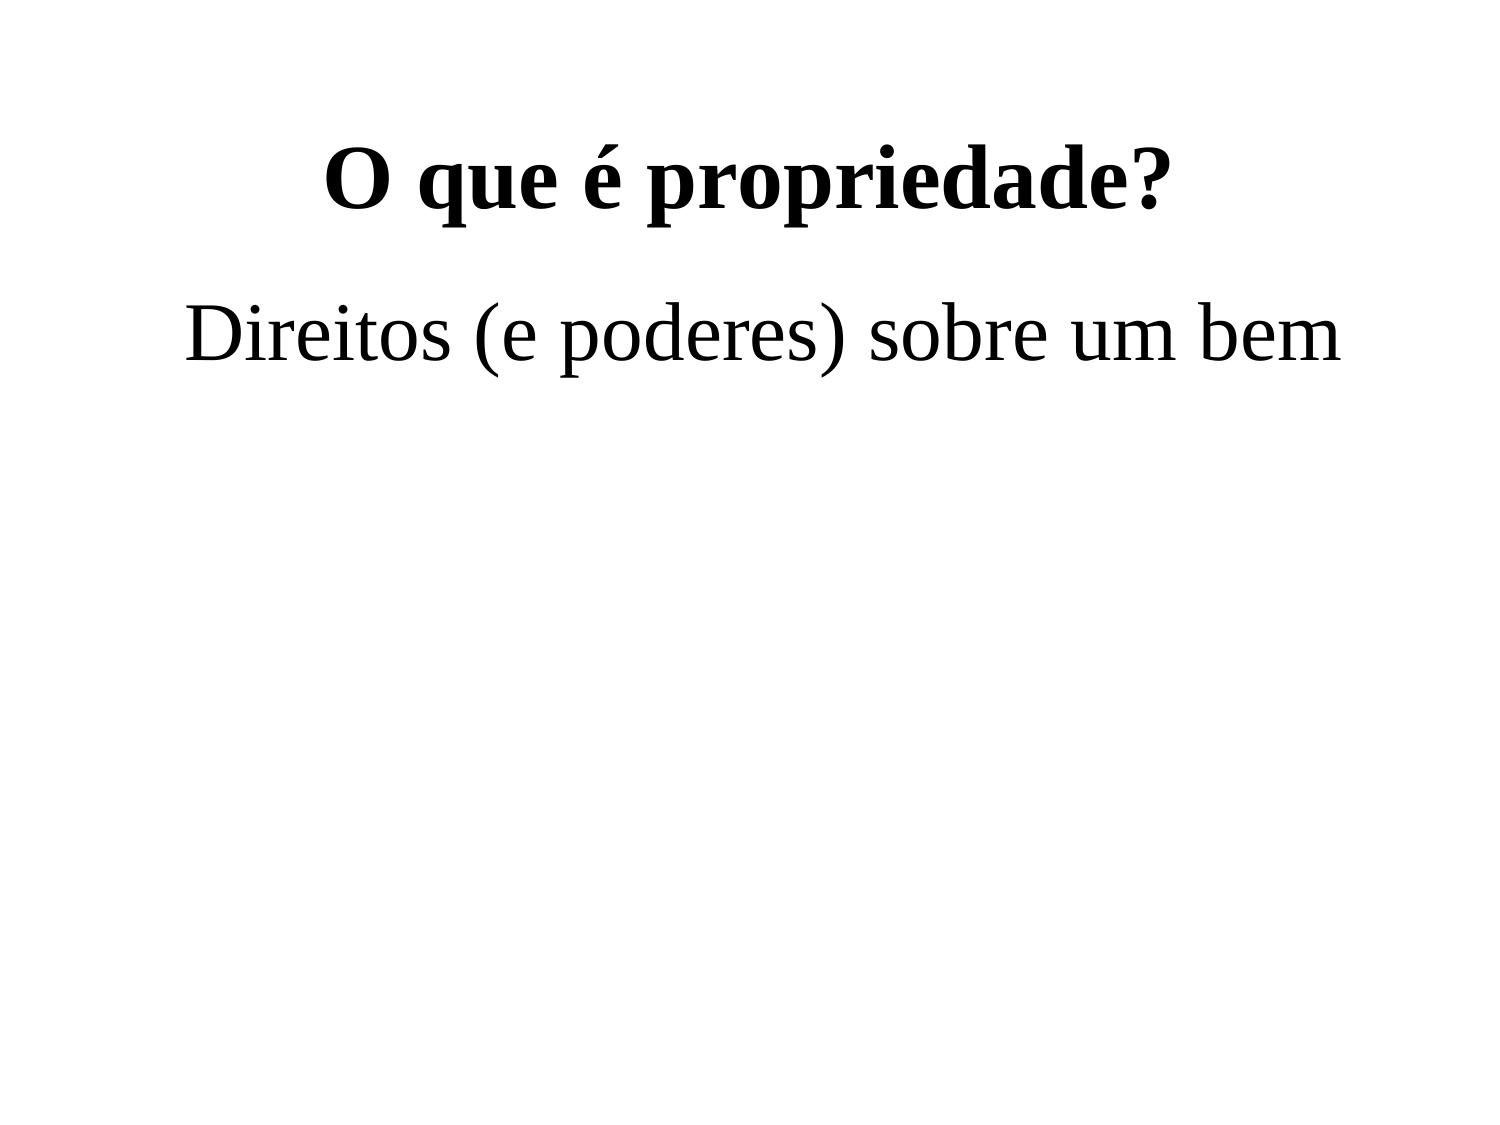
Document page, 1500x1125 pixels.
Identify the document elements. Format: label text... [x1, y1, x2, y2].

title O que é propriedade? [123, 83, 1399, 272]
text_box Direitos (e poderes) sobre um bem [163, 285, 1376, 971]
